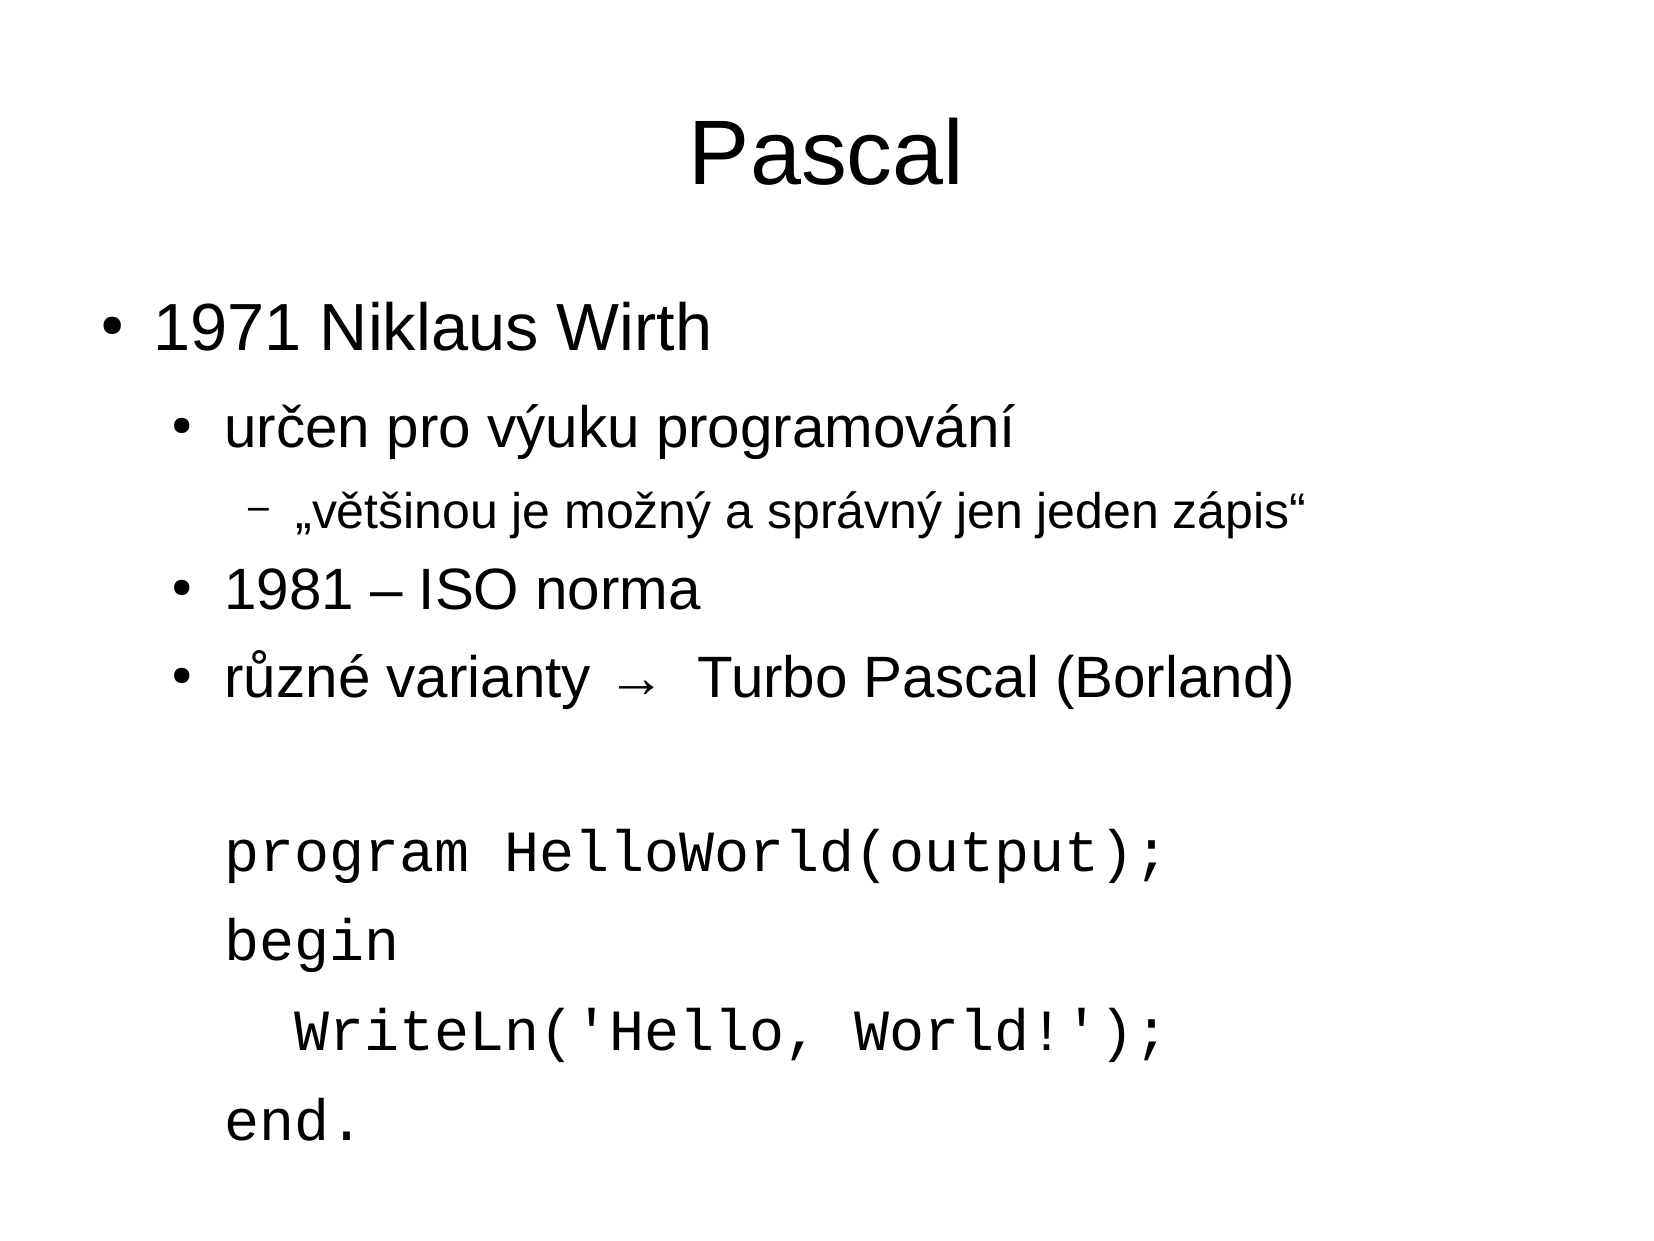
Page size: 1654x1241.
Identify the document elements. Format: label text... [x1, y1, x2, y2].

list 1971 Niklaus Wirth určen pro výuku programování „většinou je možný a správný jen jeden zápis“ 1981 – ISO norma různé varianty → Turbo Pascal (Borland) program HelloWorld(output); begin WriteLn('Hello, World!'); end. [82, 290, 1571, 1158]
title Pascal [82, 49, 1571, 257]
